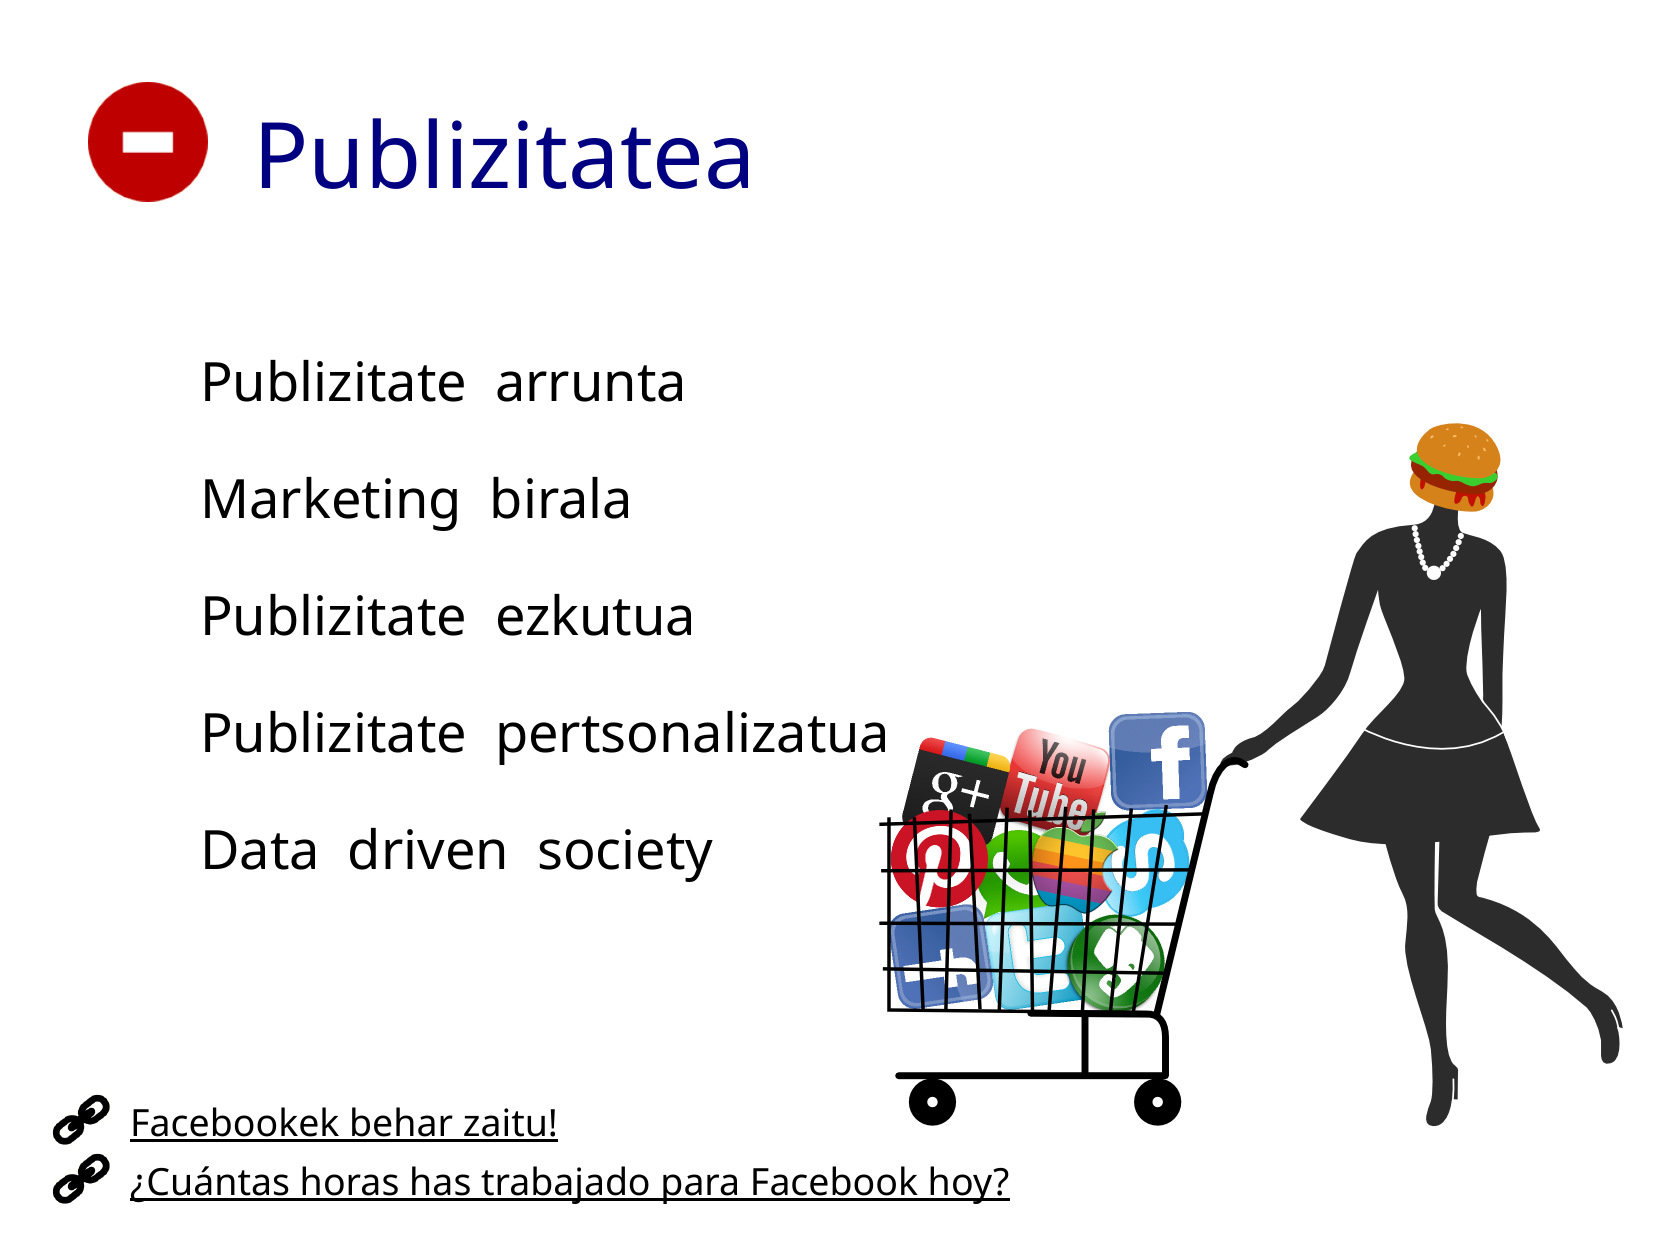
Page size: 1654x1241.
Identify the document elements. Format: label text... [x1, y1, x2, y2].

text_box Facebookek behar zaitu! [115, 1088, 557, 1147]
picture [844, 384, 1642, 1152]
picture [88, 82, 208, 202]
text_box Publizitatea [238, 83, 865, 207]
picture [51, 1093, 111, 1146]
picture [51, 1152, 111, 1205]
text_box Publizitate arrunta Marketing birala Publizitate ezkutua Publizitate pertsonalizatua Data driven society [185, 299, 1479, 764]
text_box ¿Cuántas horas has trabajado para Facebook hoy? [115, 1148, 979, 1206]
